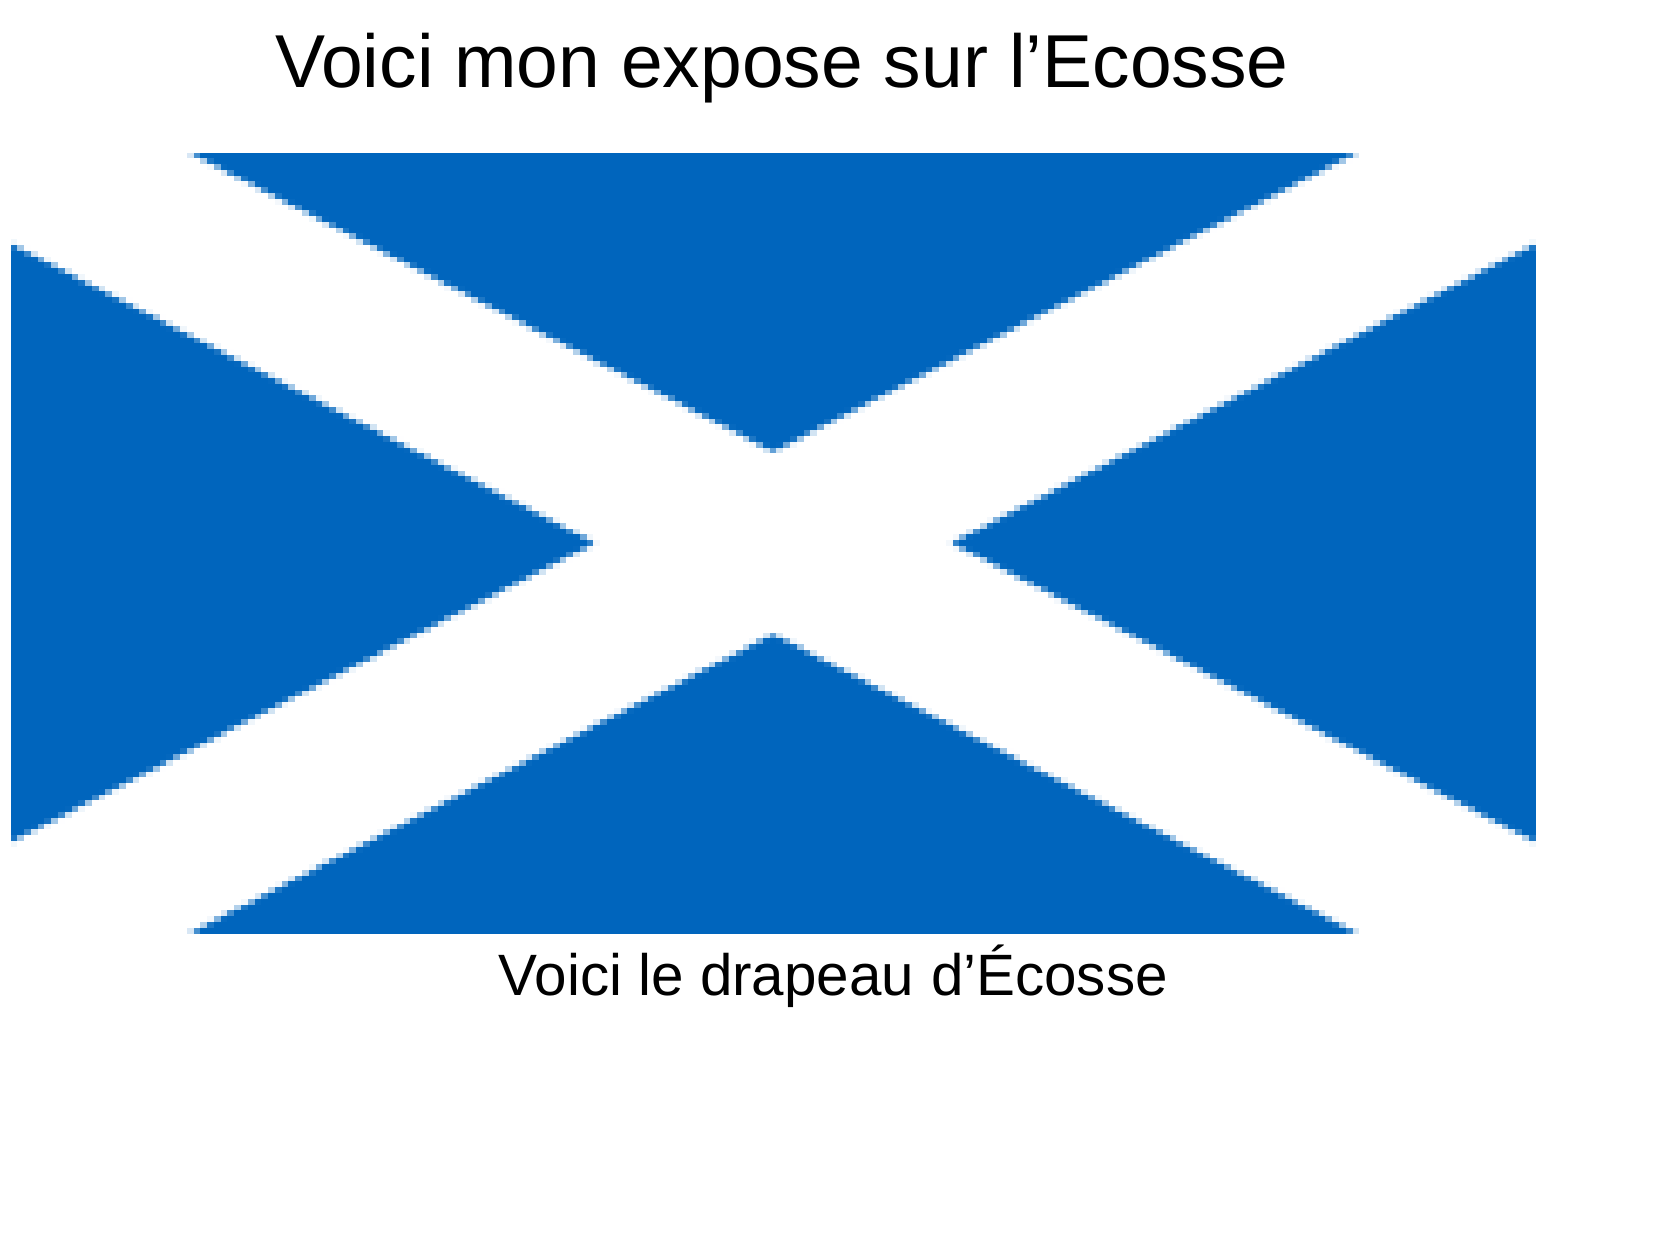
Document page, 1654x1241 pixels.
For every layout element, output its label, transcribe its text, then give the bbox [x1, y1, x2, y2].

picture [11, 153, 1536, 934]
text_box Voici mon expose sur l’Ecosse [260, 11, 1336, 142]
text_box Voici le drapeau d’Écosse [484, 935, 1193, 1123]
